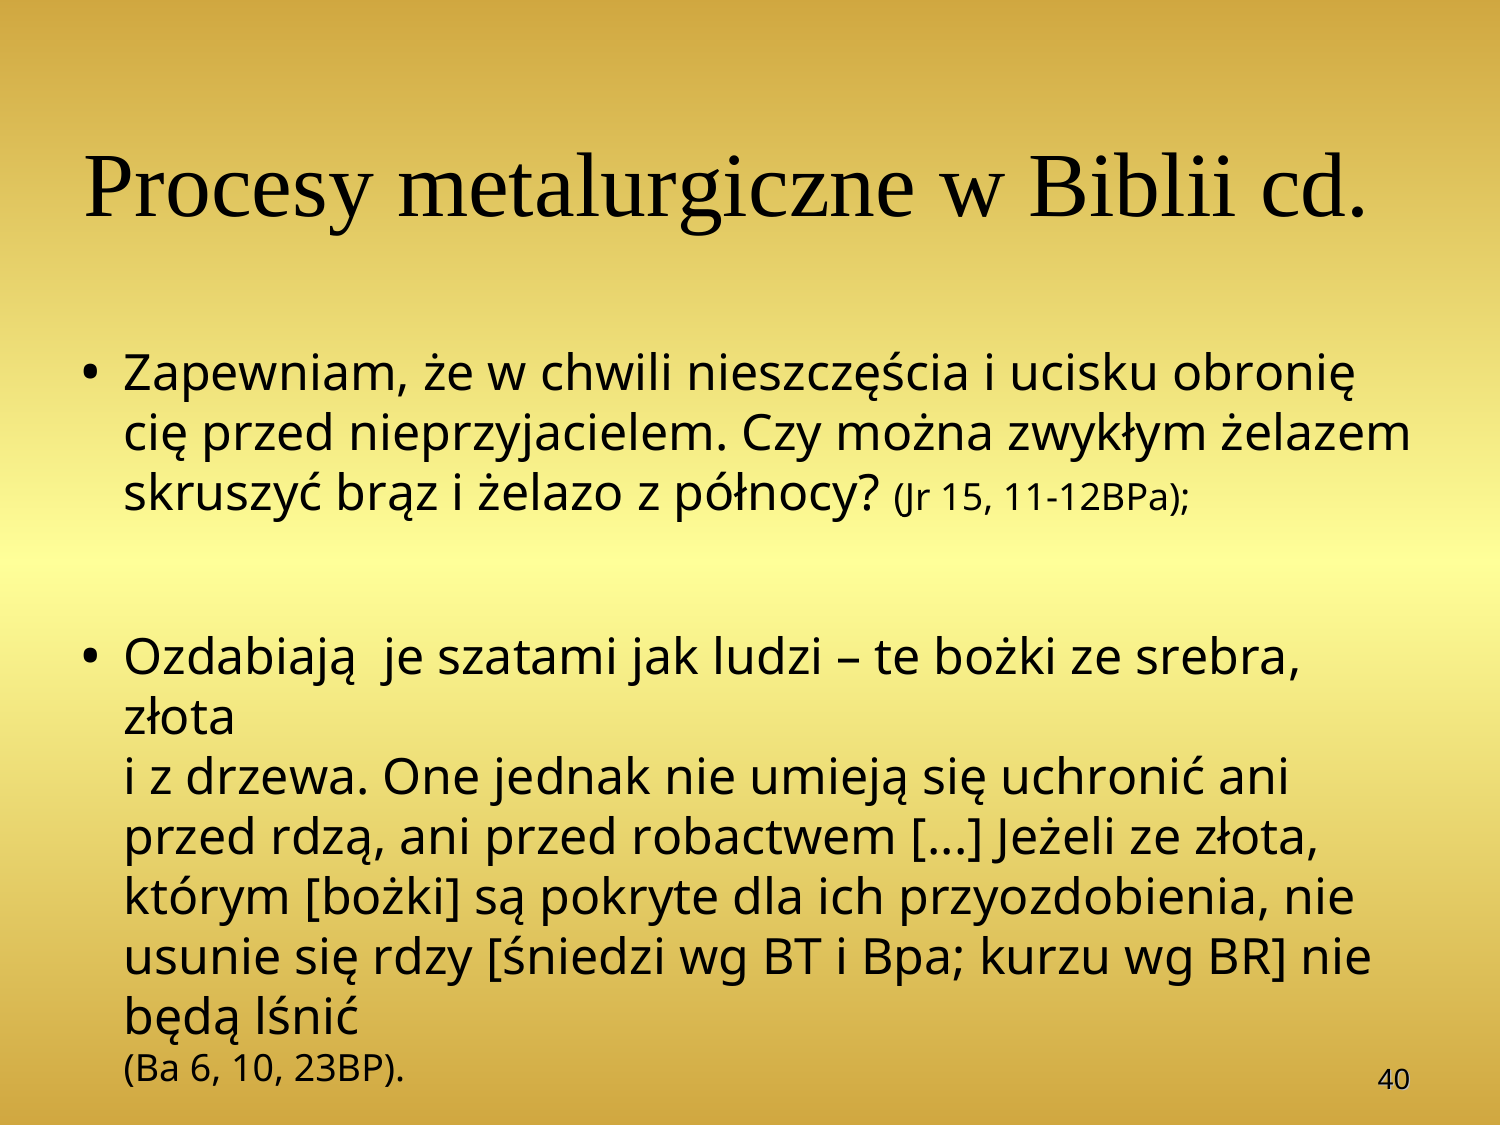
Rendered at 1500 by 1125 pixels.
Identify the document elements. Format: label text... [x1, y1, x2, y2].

text_box <numer> [1074, 1035, 1426, 1103]
title Procesy metalurgiczne w Biblii cd. [64, 66, 1415, 290]
list Zapewniam, że w chwili nieszczęścia i ucisku obronię cię przed nieprzyjacielem. Czy można zwykłym żelazem skruszyć brąz i żelazo z północy? (Jr 15, 11-12BPa); Ozdabiają je szatami jak ludzi – te bożki ze srebra, złota i z drzewa. One jednak nie umieją się uchronić ani przed rdzą, ani przed robactwem [...] Jeżeli ze złota, którym [bożki] są pokryte dla ich przyozdobienia, nie usunie się rdzy [śniedzi wg BT i Bpa; kurzu wg BR] nie będą lśnić (Ba 6, 10, 23BP). [64, 290, 1436, 1035]
